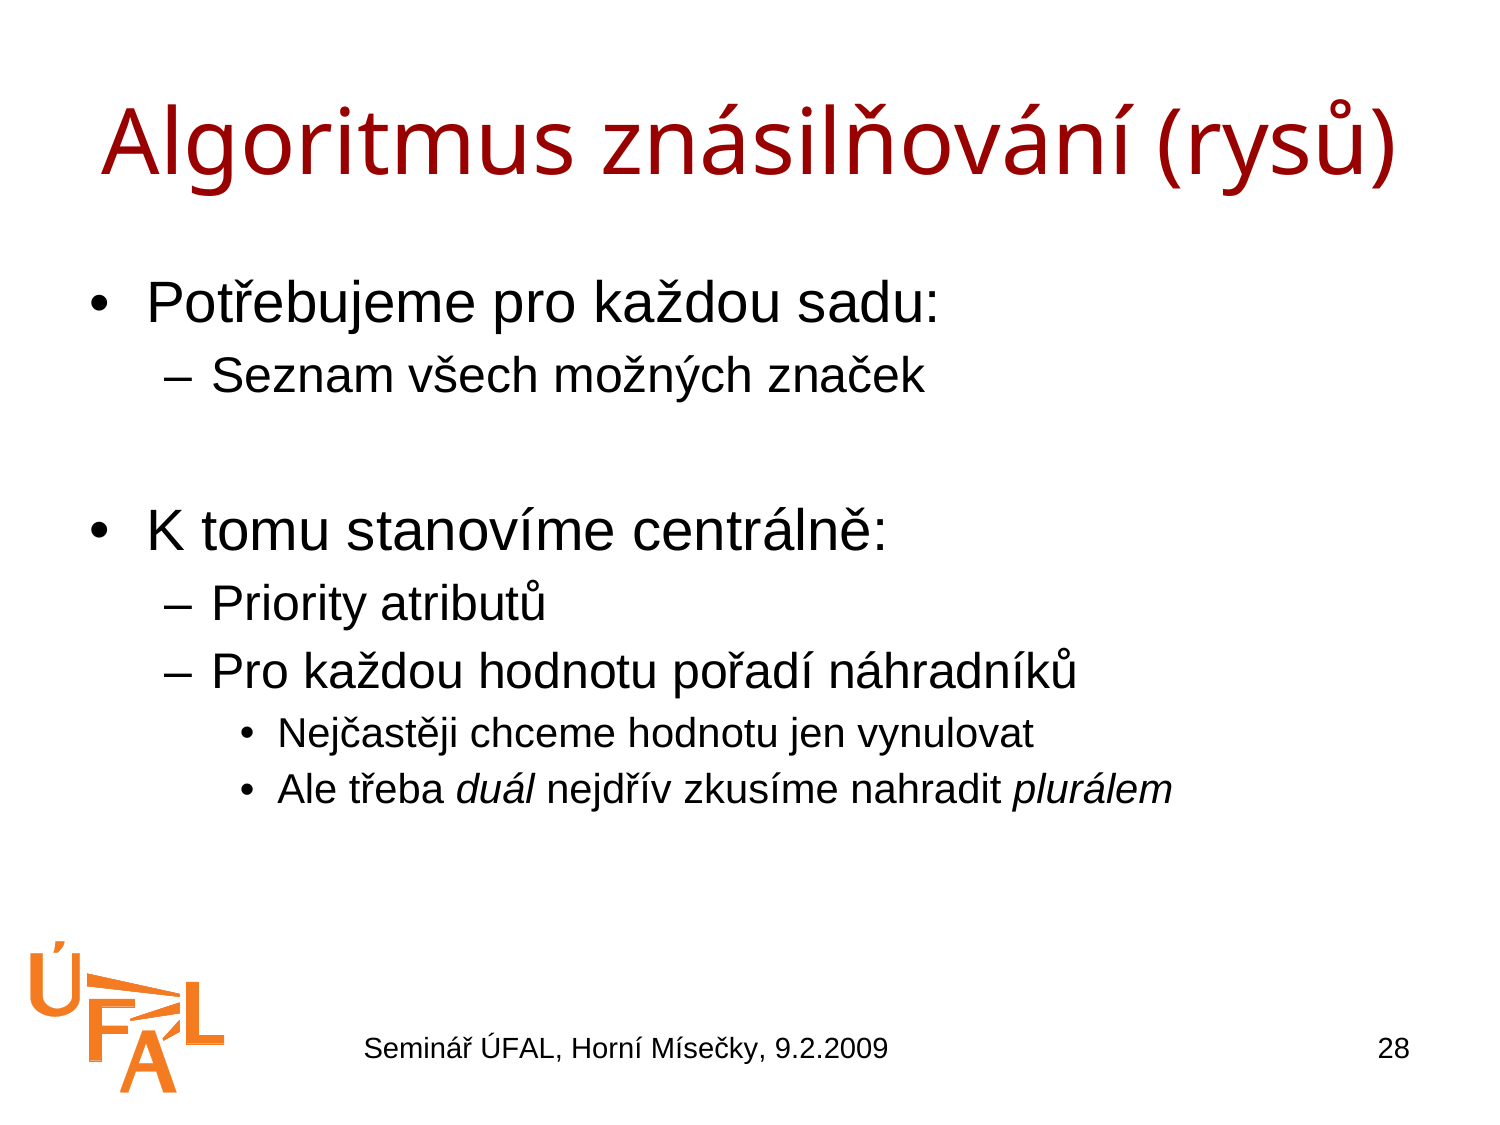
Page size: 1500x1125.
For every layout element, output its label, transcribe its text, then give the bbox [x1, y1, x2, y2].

title Algoritmus znásilňování (rysů) [75, 45, 1426, 233]
list Potřebujeme pro každou sadu: Seznam všech možných značek K tomu stanovíme centrálně: Priority atributů Pro každou hodnotu pořadí náhradníků Nejčastěji chceme hodnotu jen vynulovat Ale třeba duál nejdřív zkusíme nahradit plurálem [75, 262, 1426, 1006]
